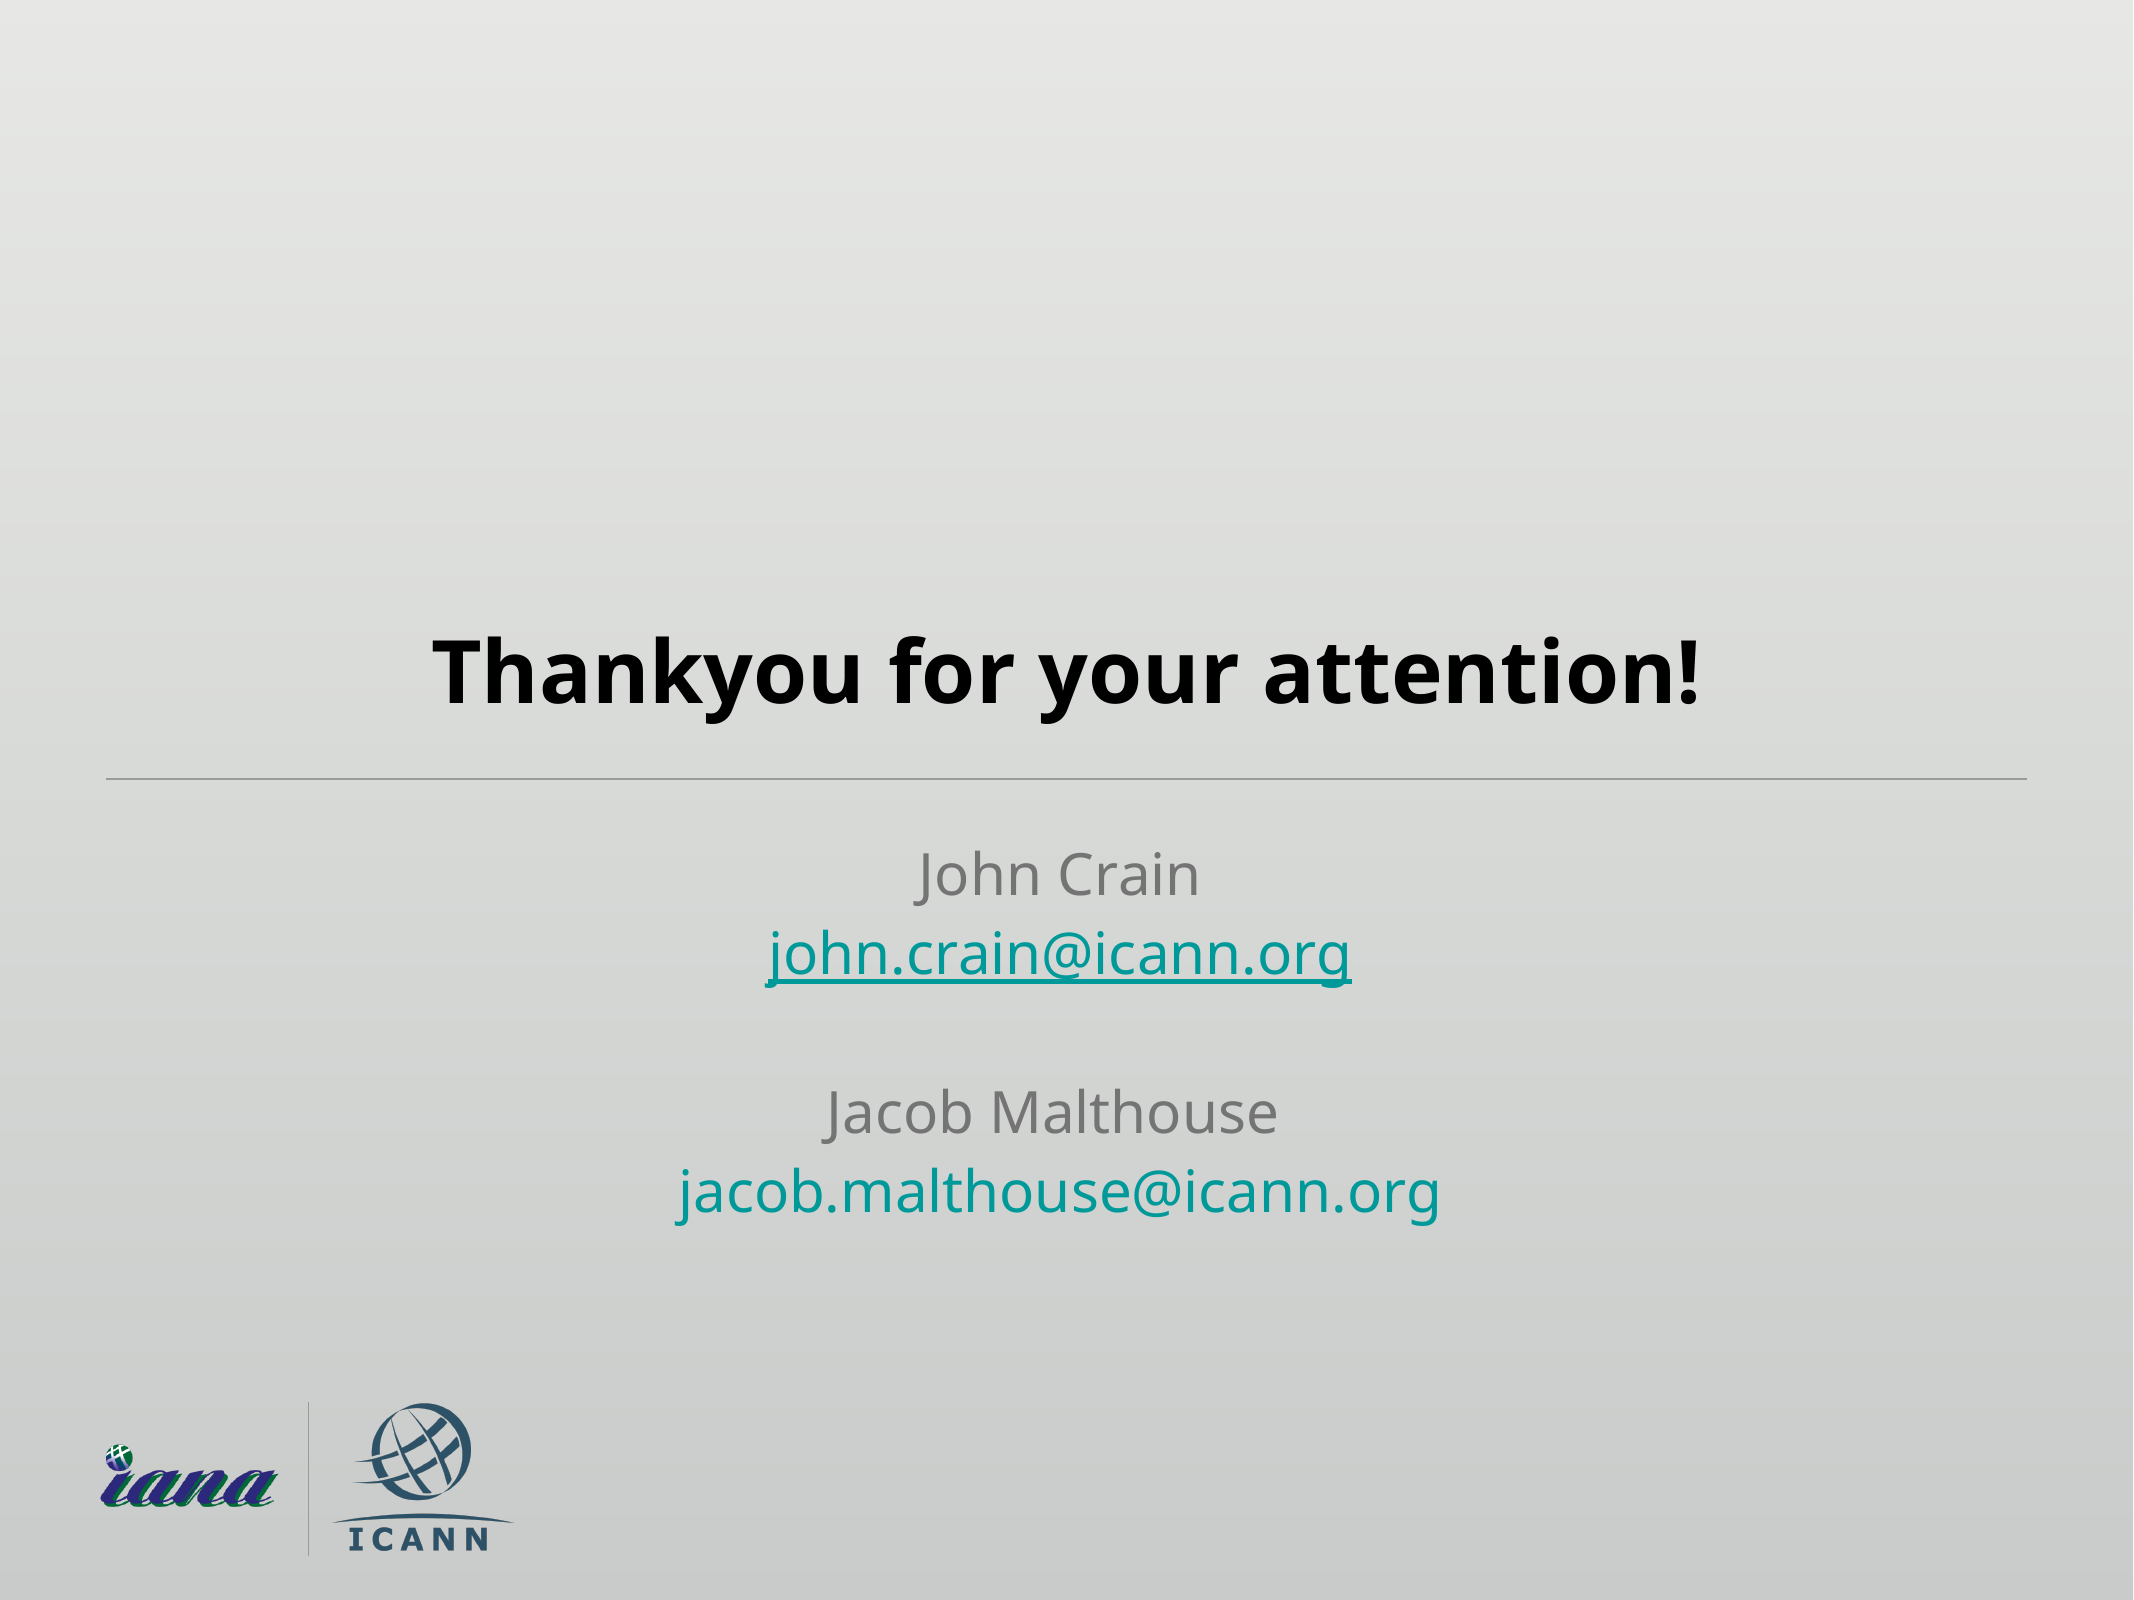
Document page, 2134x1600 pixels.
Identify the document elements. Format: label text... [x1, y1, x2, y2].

list John Crain john.crain@icann.org Jacob Malthouse jacob.malthouse@icann.org [87, 824, 2034, 1346]
picture [0, 1349, 517, 1600]
title Thankyou for your attention! [93, 216, 2040, 738]
